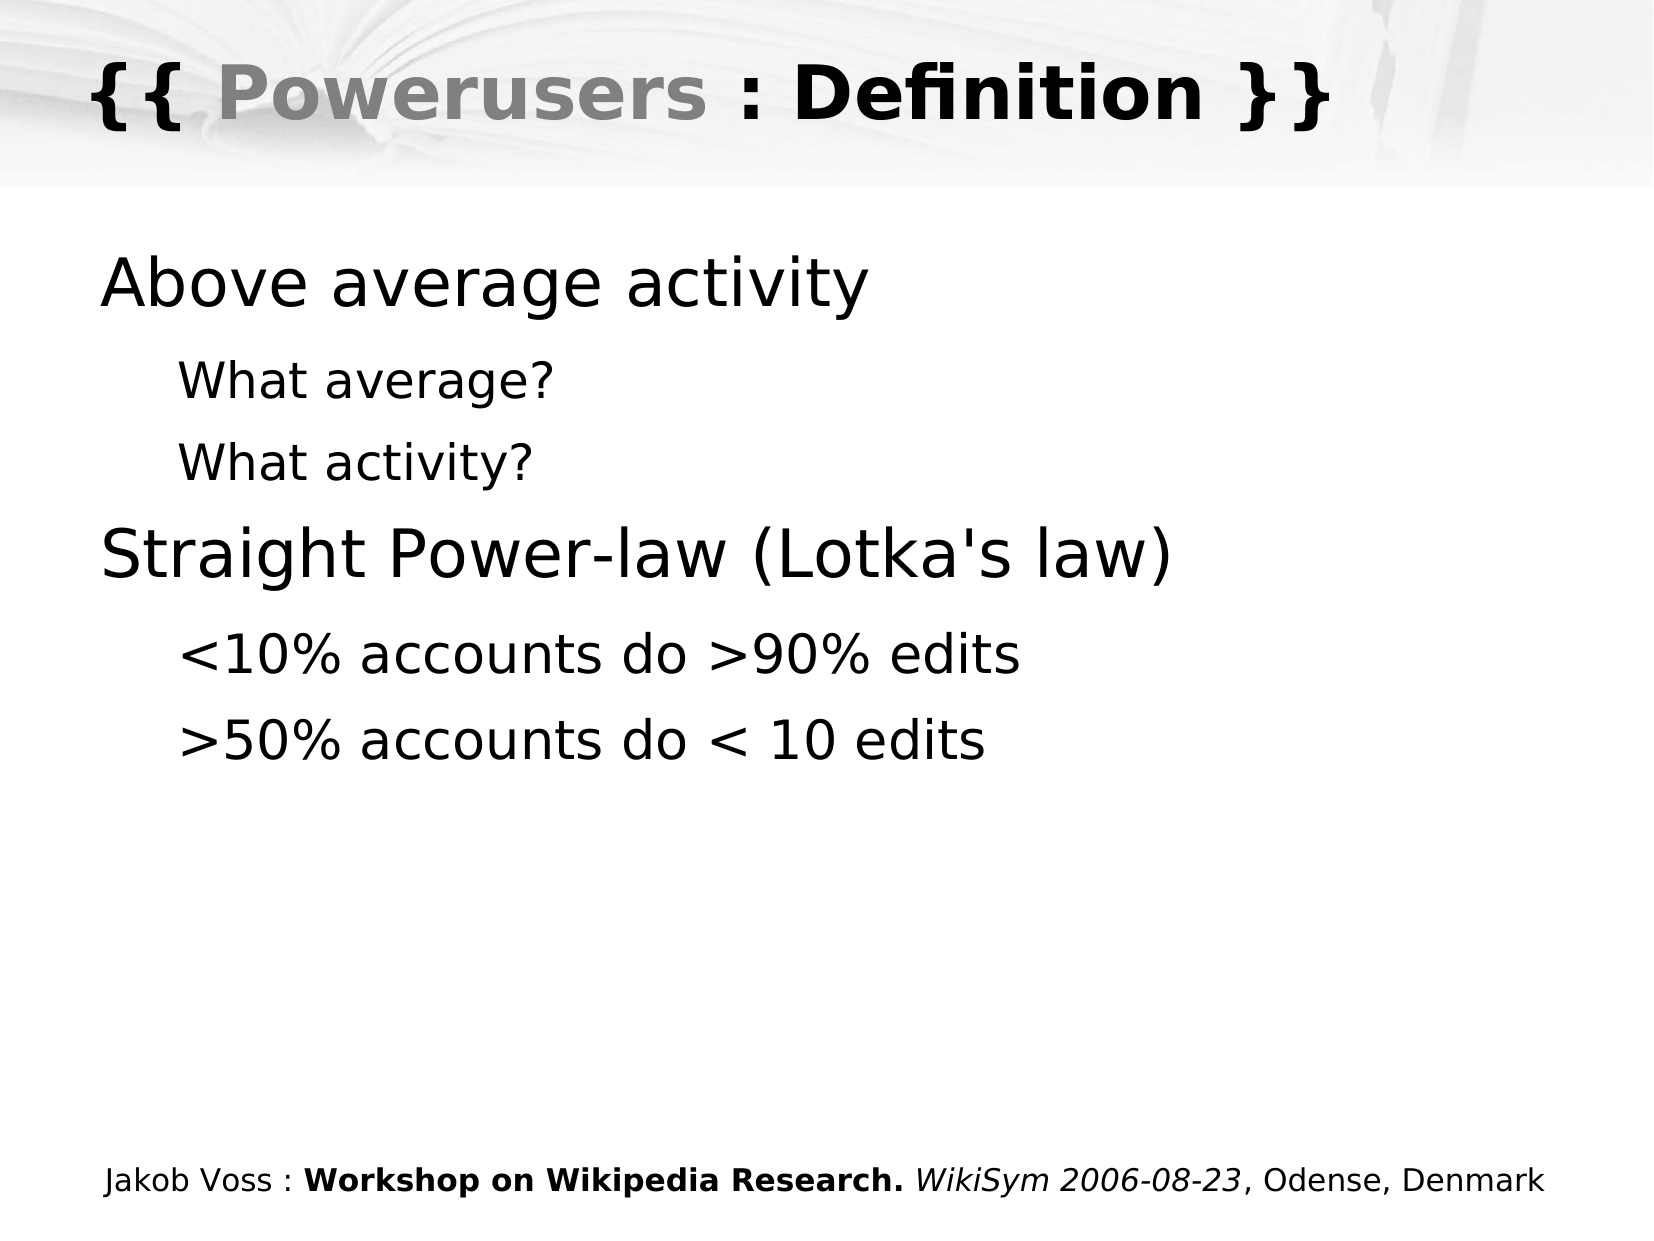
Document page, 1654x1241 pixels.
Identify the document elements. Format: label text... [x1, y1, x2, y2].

list Above average activity What average? What activity? Straight Power-law (Lotka's law) <10% accounts do >90% edits >50% accounts do < 10 edits [82, 244, 1571, 1091]
title {{ Powerusers : Definition }} [82, 37, 1571, 151]
picture [0, 0, 1654, 188]
